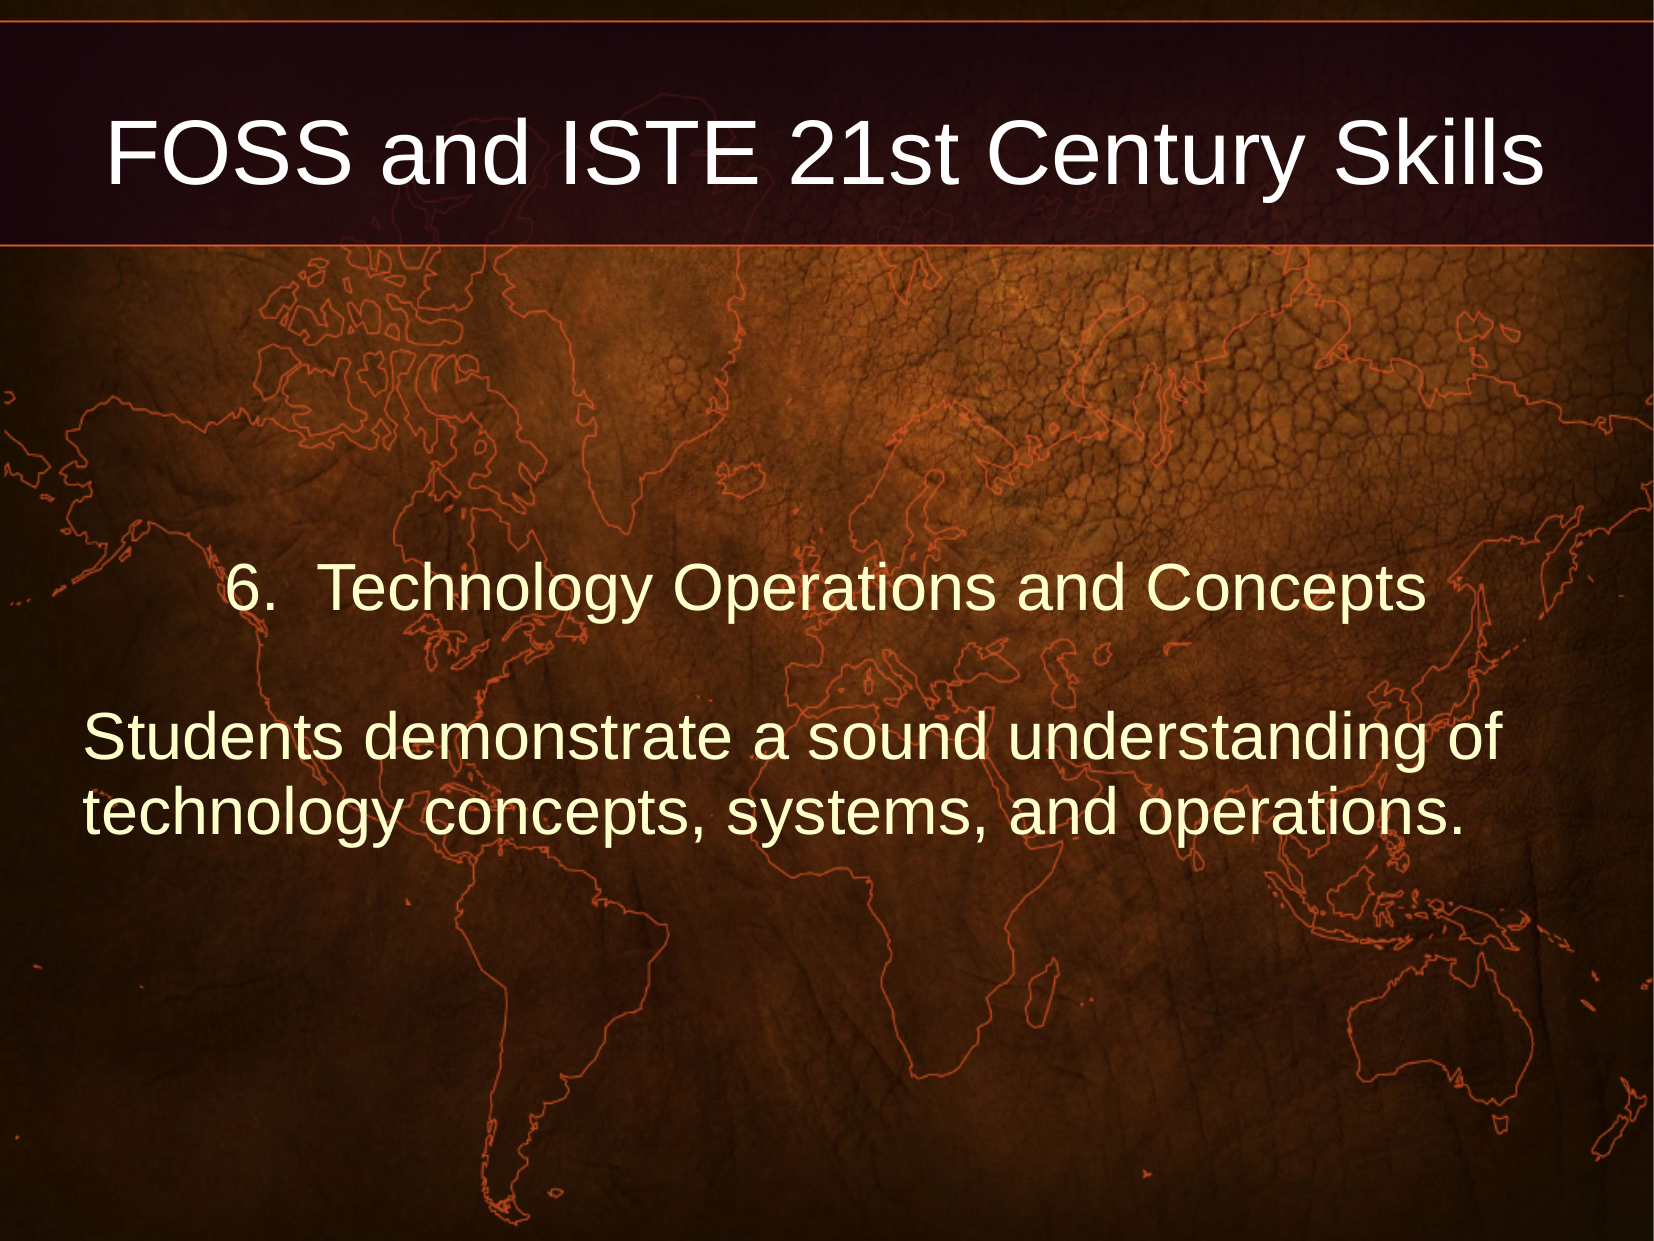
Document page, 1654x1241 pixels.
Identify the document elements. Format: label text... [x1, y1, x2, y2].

picture [0, 0, 1654, 1241]
title FOSS and ISTE 21st Century Skills [82, 49, 1571, 257]
subtitle 6. Technology Operations and Concepts Students demonstrate a sound understanding of technology concepts, systems, and operations. [82, 297, 1571, 1102]
